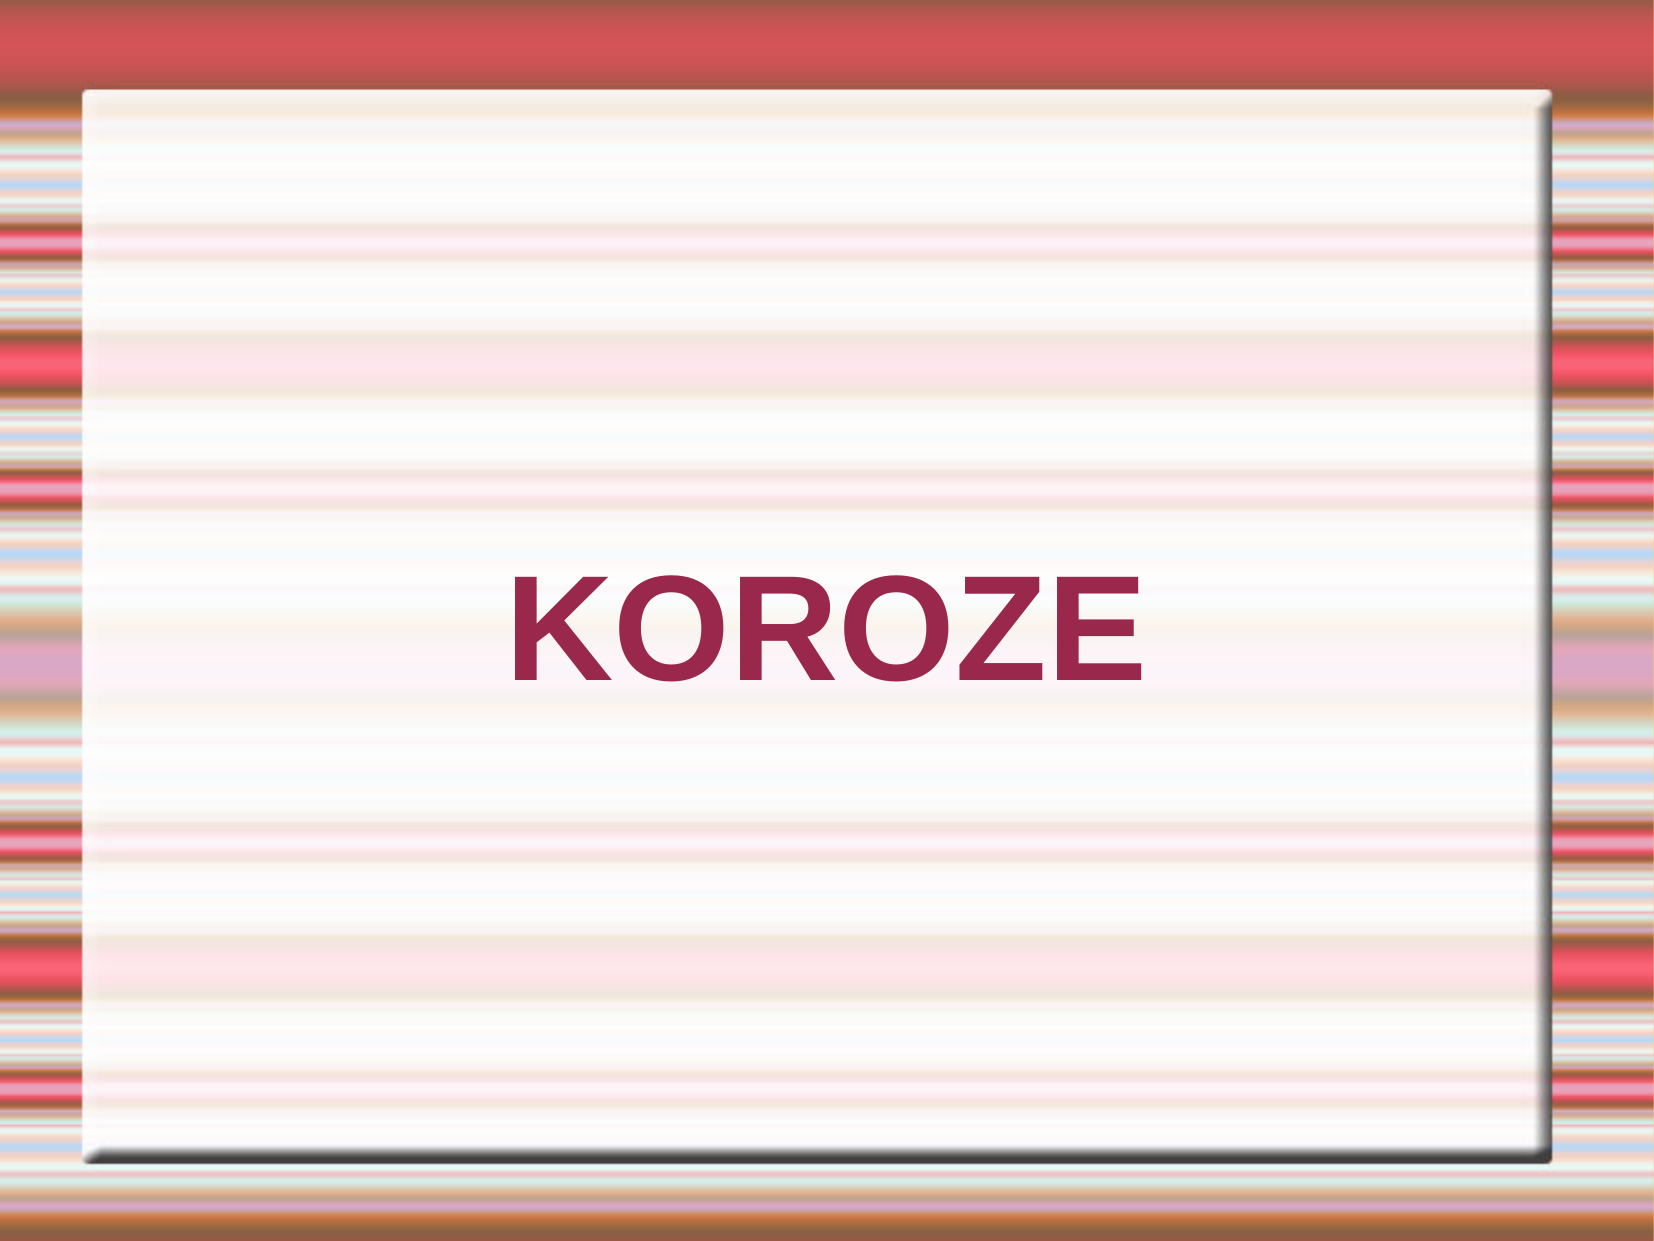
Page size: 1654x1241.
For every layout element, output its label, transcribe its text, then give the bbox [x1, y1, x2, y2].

subtitle KOROZE [136, 530, 1518, 711]
